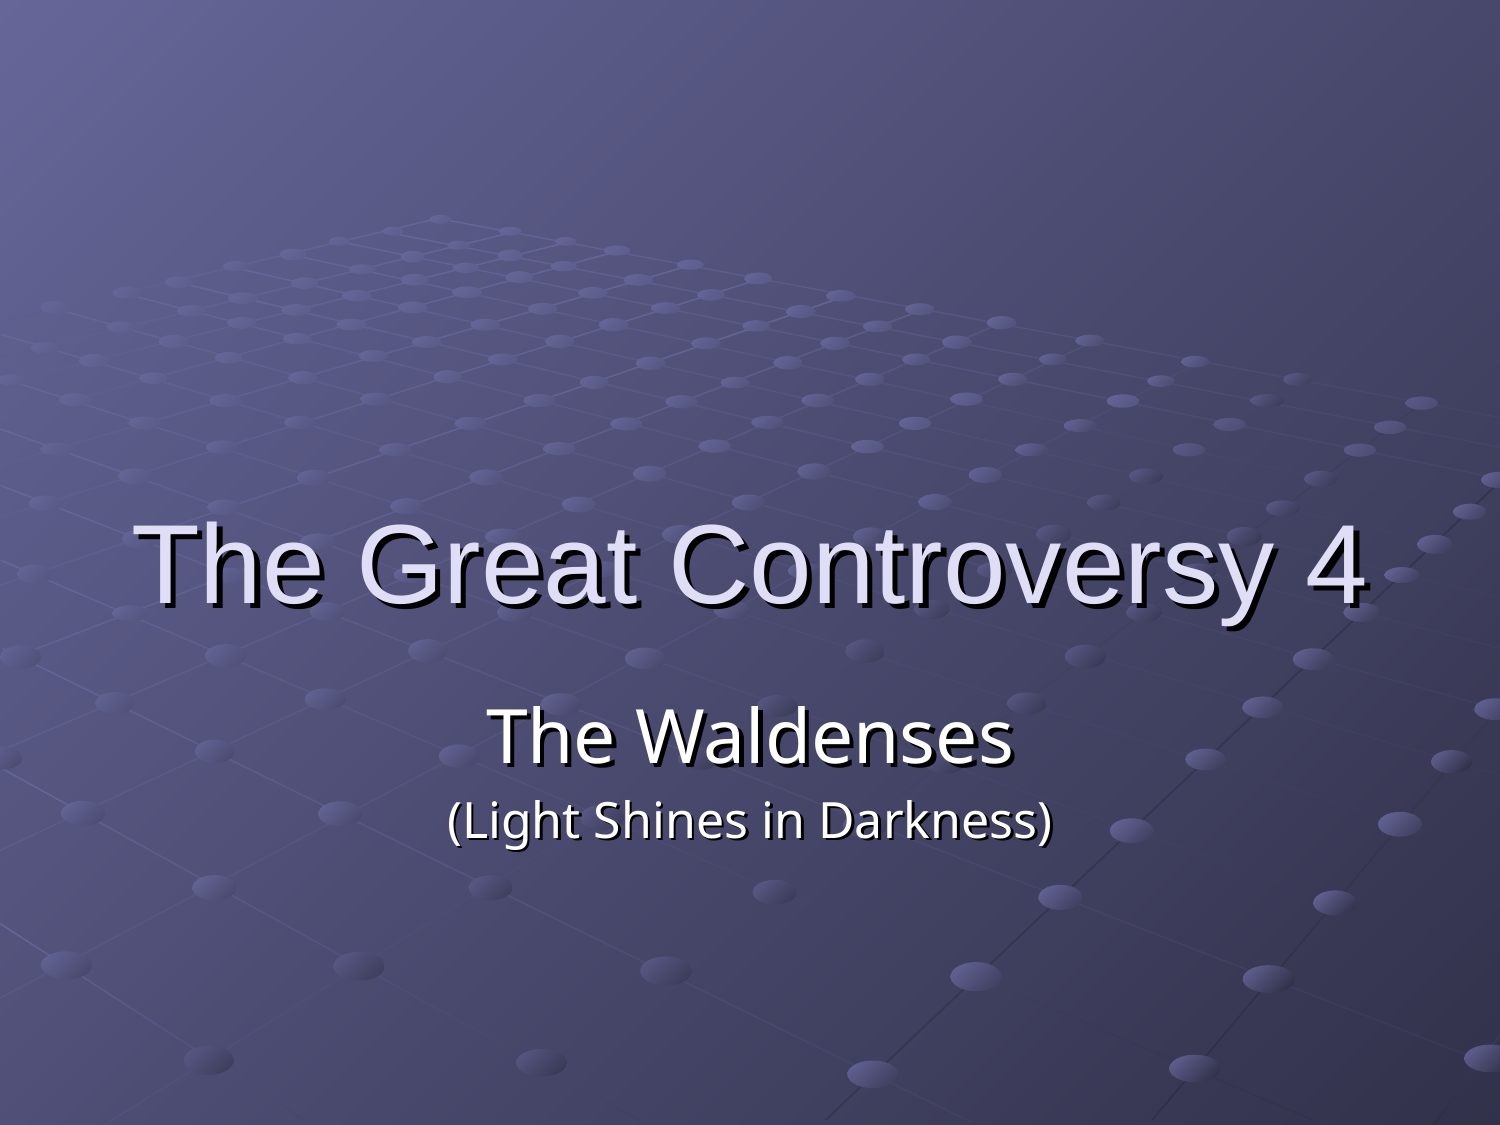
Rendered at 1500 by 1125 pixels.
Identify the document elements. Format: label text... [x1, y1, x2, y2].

text_box The Waldenses (Light Shines in Darkness) [225, 680, 1276, 917]
title The Great Controversy 4 [112, 454, 1388, 634]
